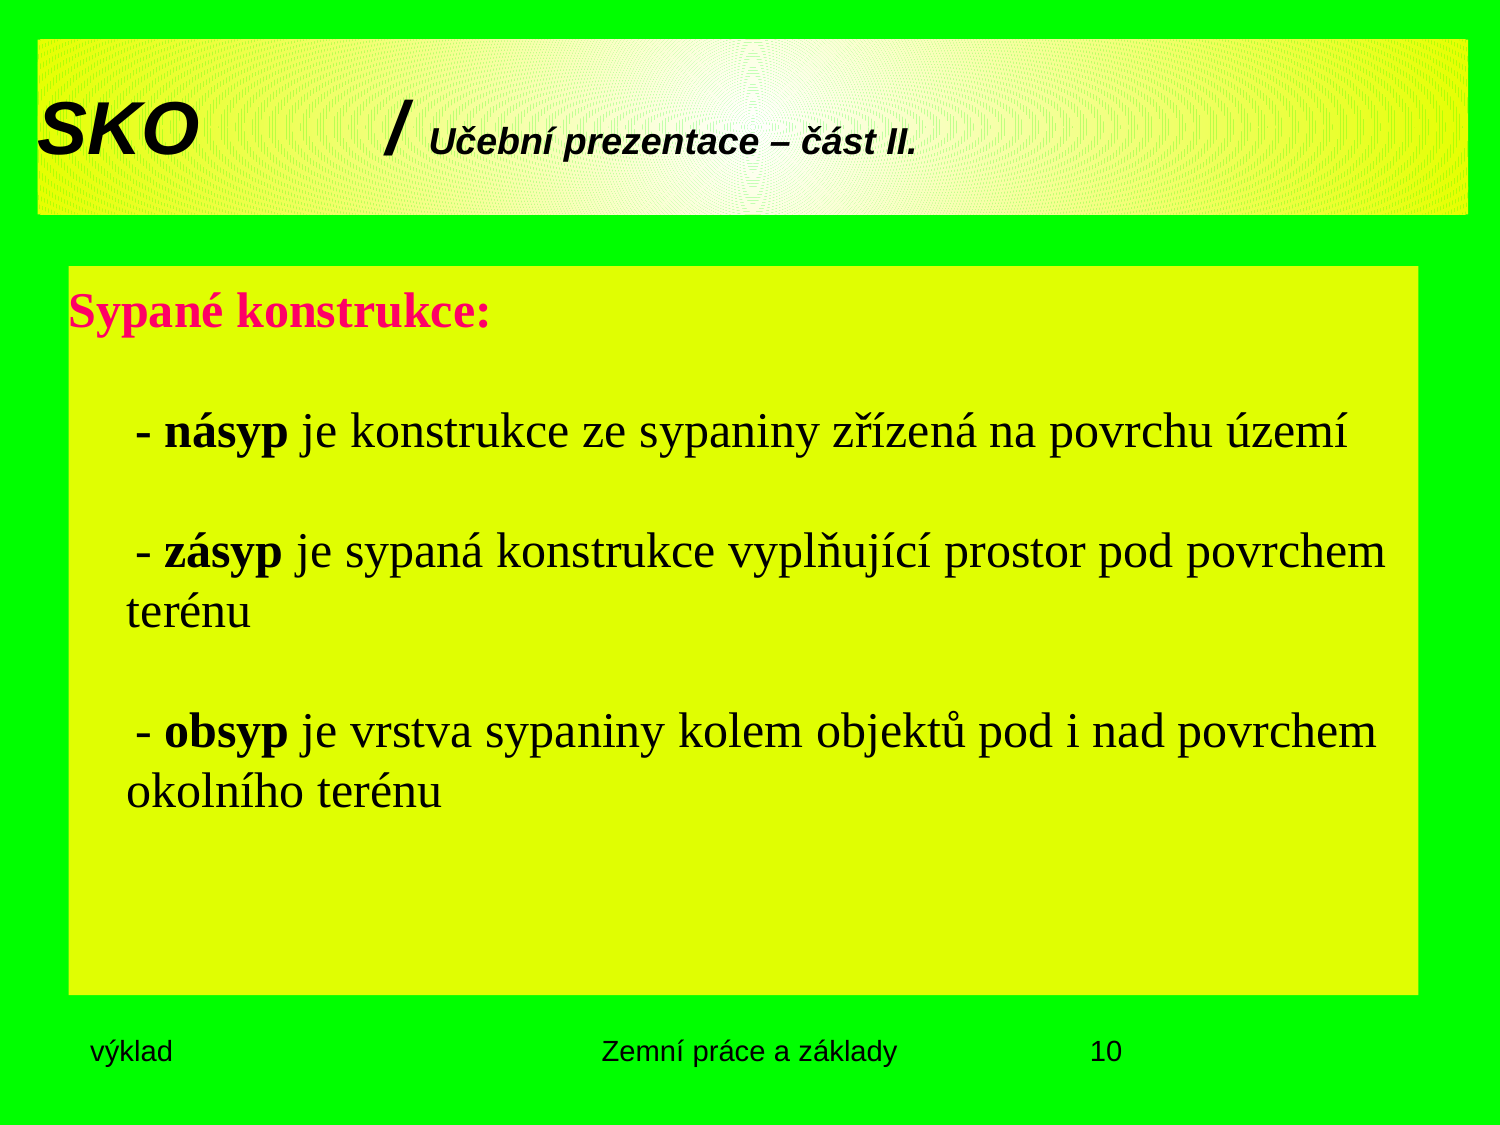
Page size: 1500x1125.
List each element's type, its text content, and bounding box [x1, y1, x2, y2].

text_box [1074, 1024, 1426, 1103]
text_box SKO / Učební prezentace – část II. [38, 40, 1468, 214]
text_box Sypané konstrukce: - násyp je konstrukce ze sypaniny zřízená na povrchu území - zásyp je sypaná konstrukce vyplňující prostor pod povrchem terénu - obsyp je vrstva sypaniny kolem objektů pod i nad povrchem okolního terénu [68, 266, 1419, 996]
text_box Zemní práce a základy [512, 1024, 988, 1103]
text_box výklad [75, 1024, 426, 1103]
